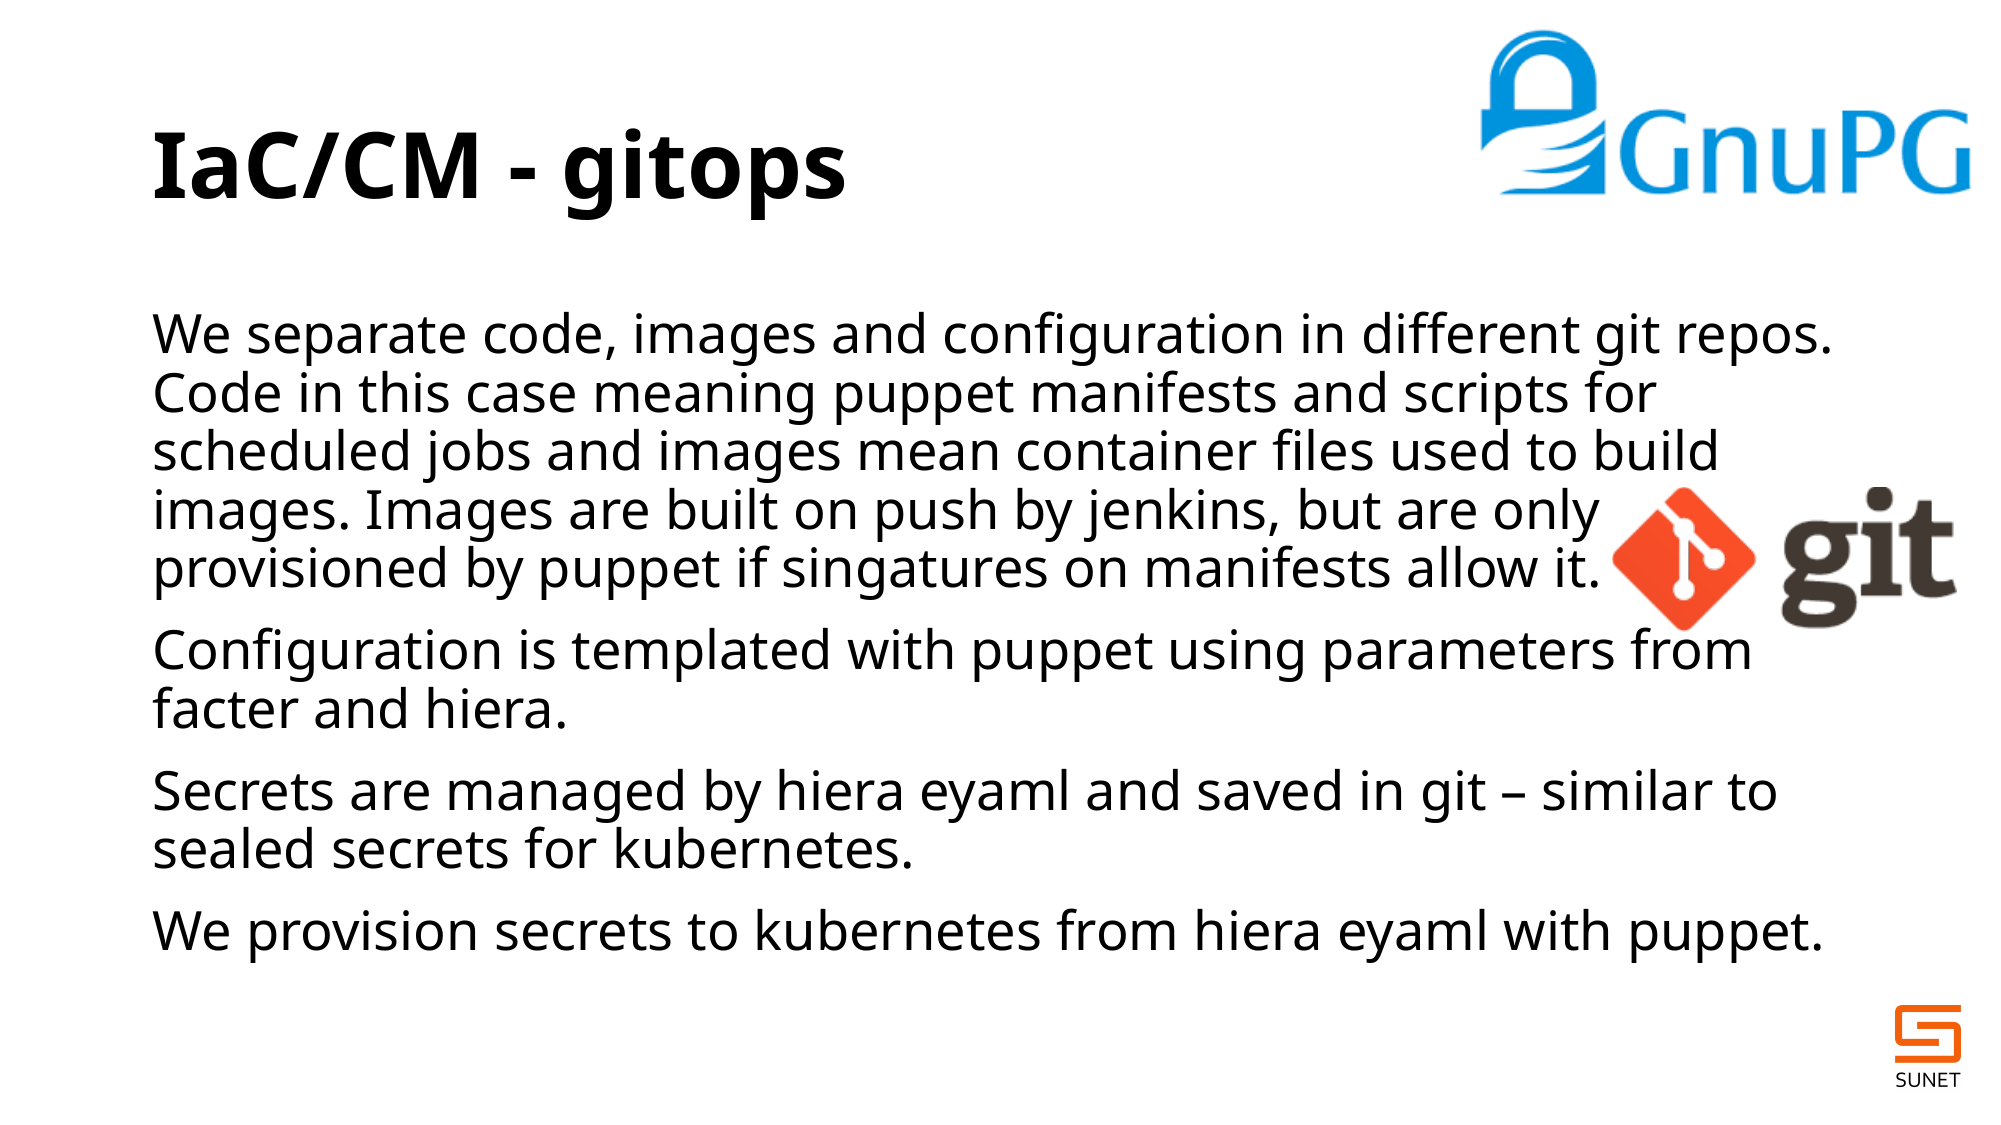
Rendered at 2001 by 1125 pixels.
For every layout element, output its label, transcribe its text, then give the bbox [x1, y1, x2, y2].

picture [1612, 487, 1957, 632]
title IaC/CM - gitops [137, 59, 1863, 278]
picture [1895, 1005, 1961, 1092]
picture [1451, 0, 2000, 225]
list We separate code, images and configuration in different git repos. Code in this case meaning puppet manifests and scripts for scheduled jobs and images mean container files used to build images. Images are built on push by jenkins, but are only provisioned by puppet if singatures on manifests allow it. Configuration is templated with puppet using parameters from facter and hiera. Secrets are managed by hiera eyaml and saved in git – similar to sealed secrets for kubernetes. We provision secrets to kubernetes from hiera eyaml with puppet. [137, 299, 1863, 949]
